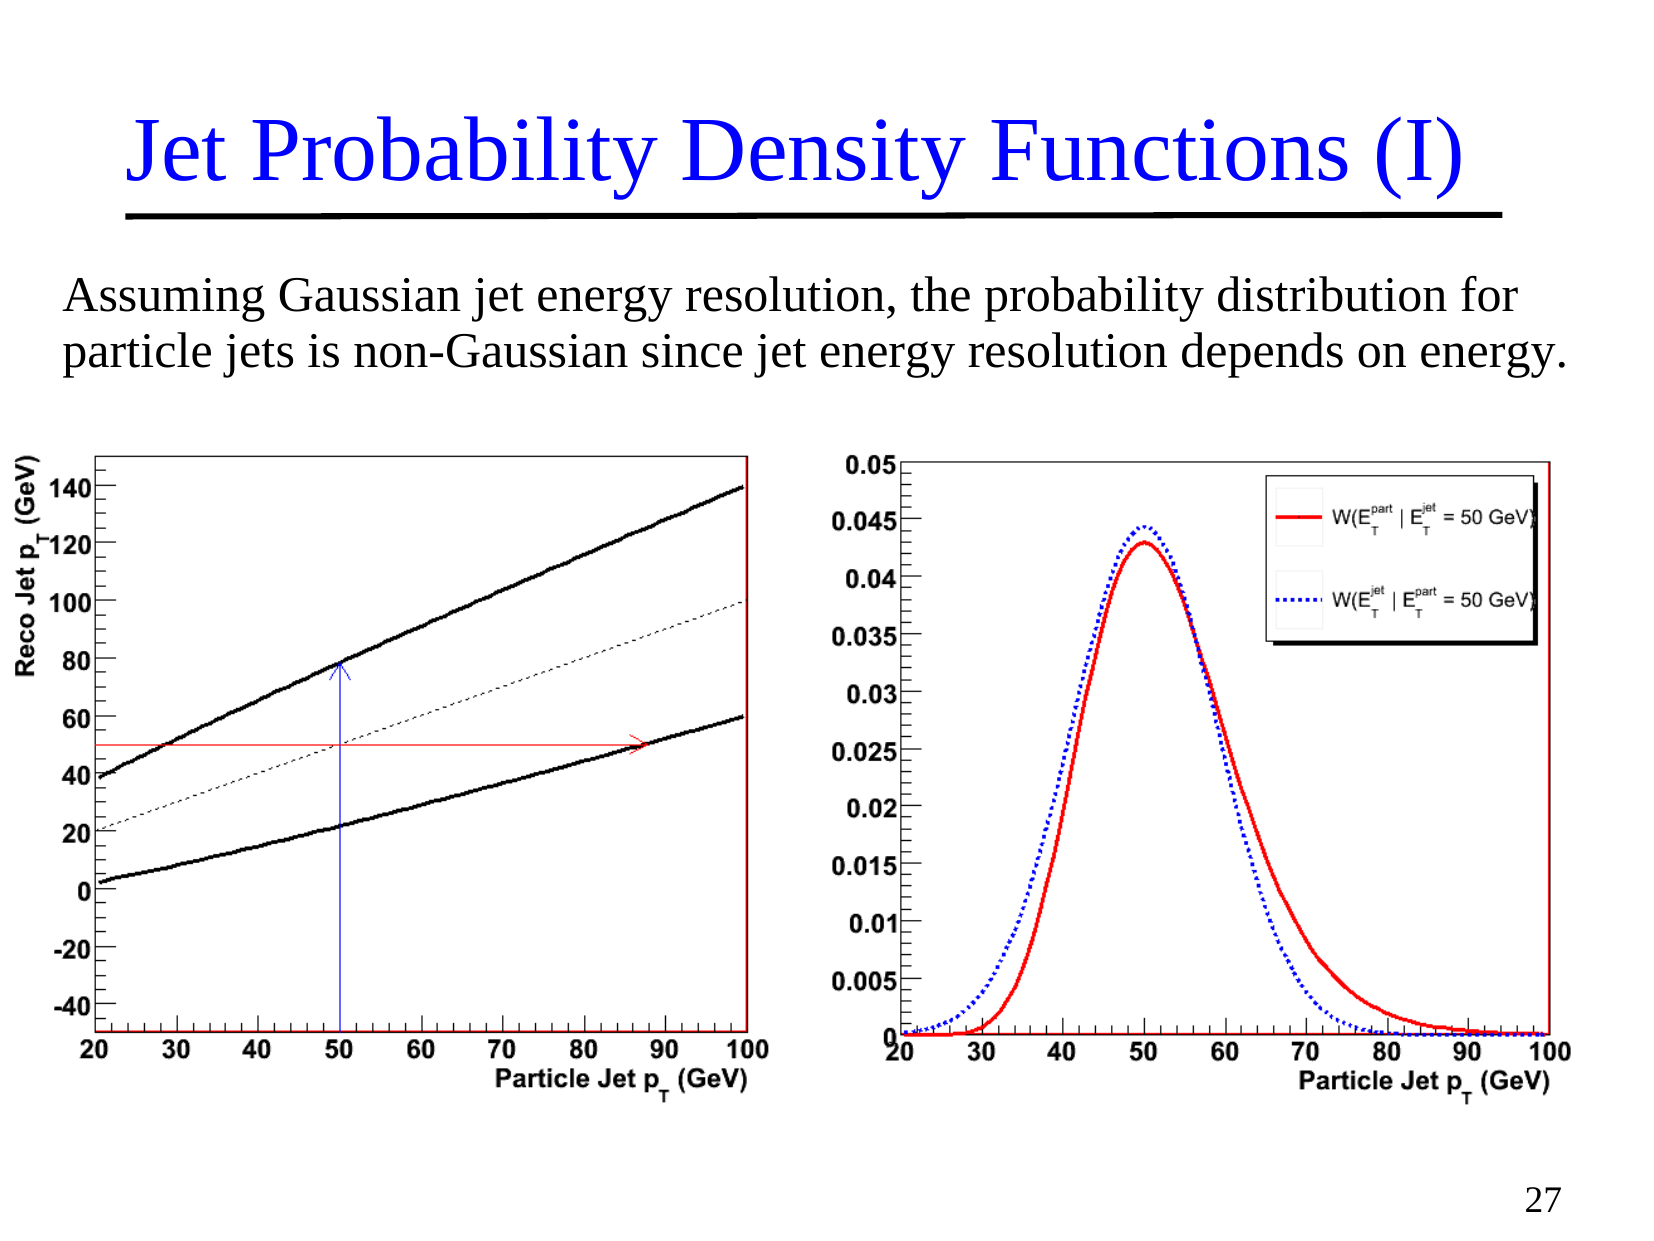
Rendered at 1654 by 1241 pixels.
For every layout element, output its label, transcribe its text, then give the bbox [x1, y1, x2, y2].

text_box Jet Probability Density Functions (I) [125, 98, 1602, 212]
picture [14, 384, 1631, 1107]
text_box Assuming Gaussian jet energy resolution, the probability distribution for particle jets is non-Gaussian since jet energy resolution depends on energy. [62, 267, 1539, 378]
